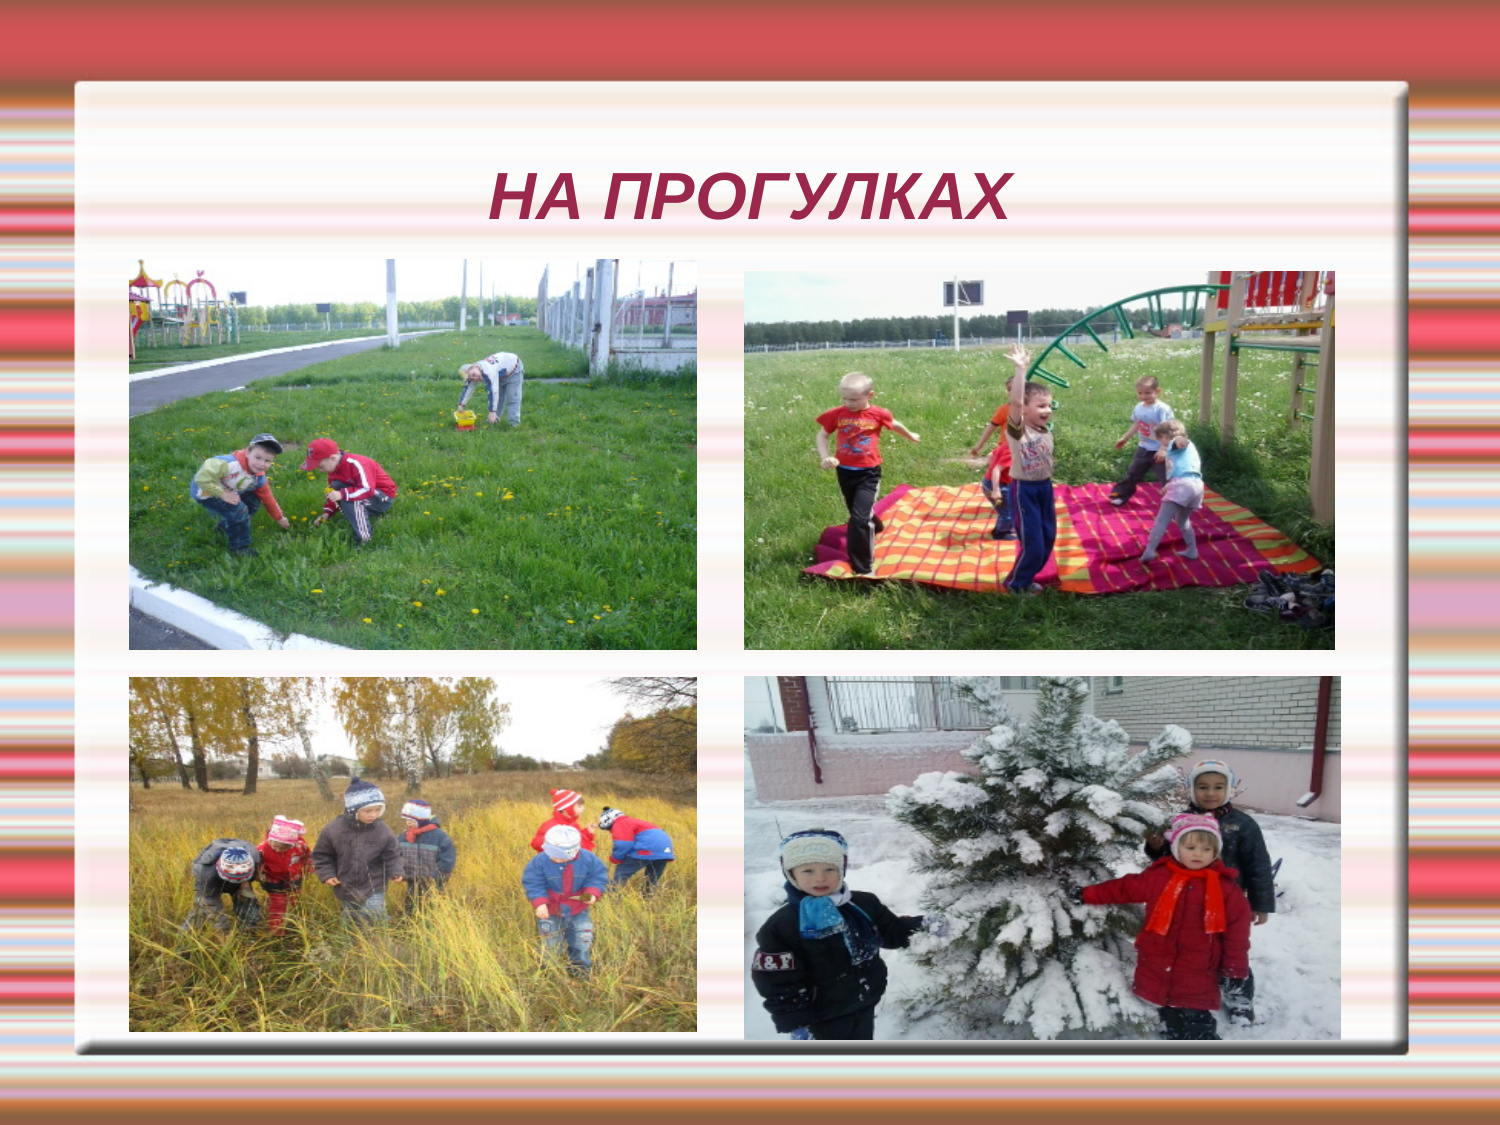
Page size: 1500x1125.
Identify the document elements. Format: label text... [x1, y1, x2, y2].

title НА ПРОГУЛКАХ [110, 104, 1391, 292]
picture [0, 0, 1500, 1125]
